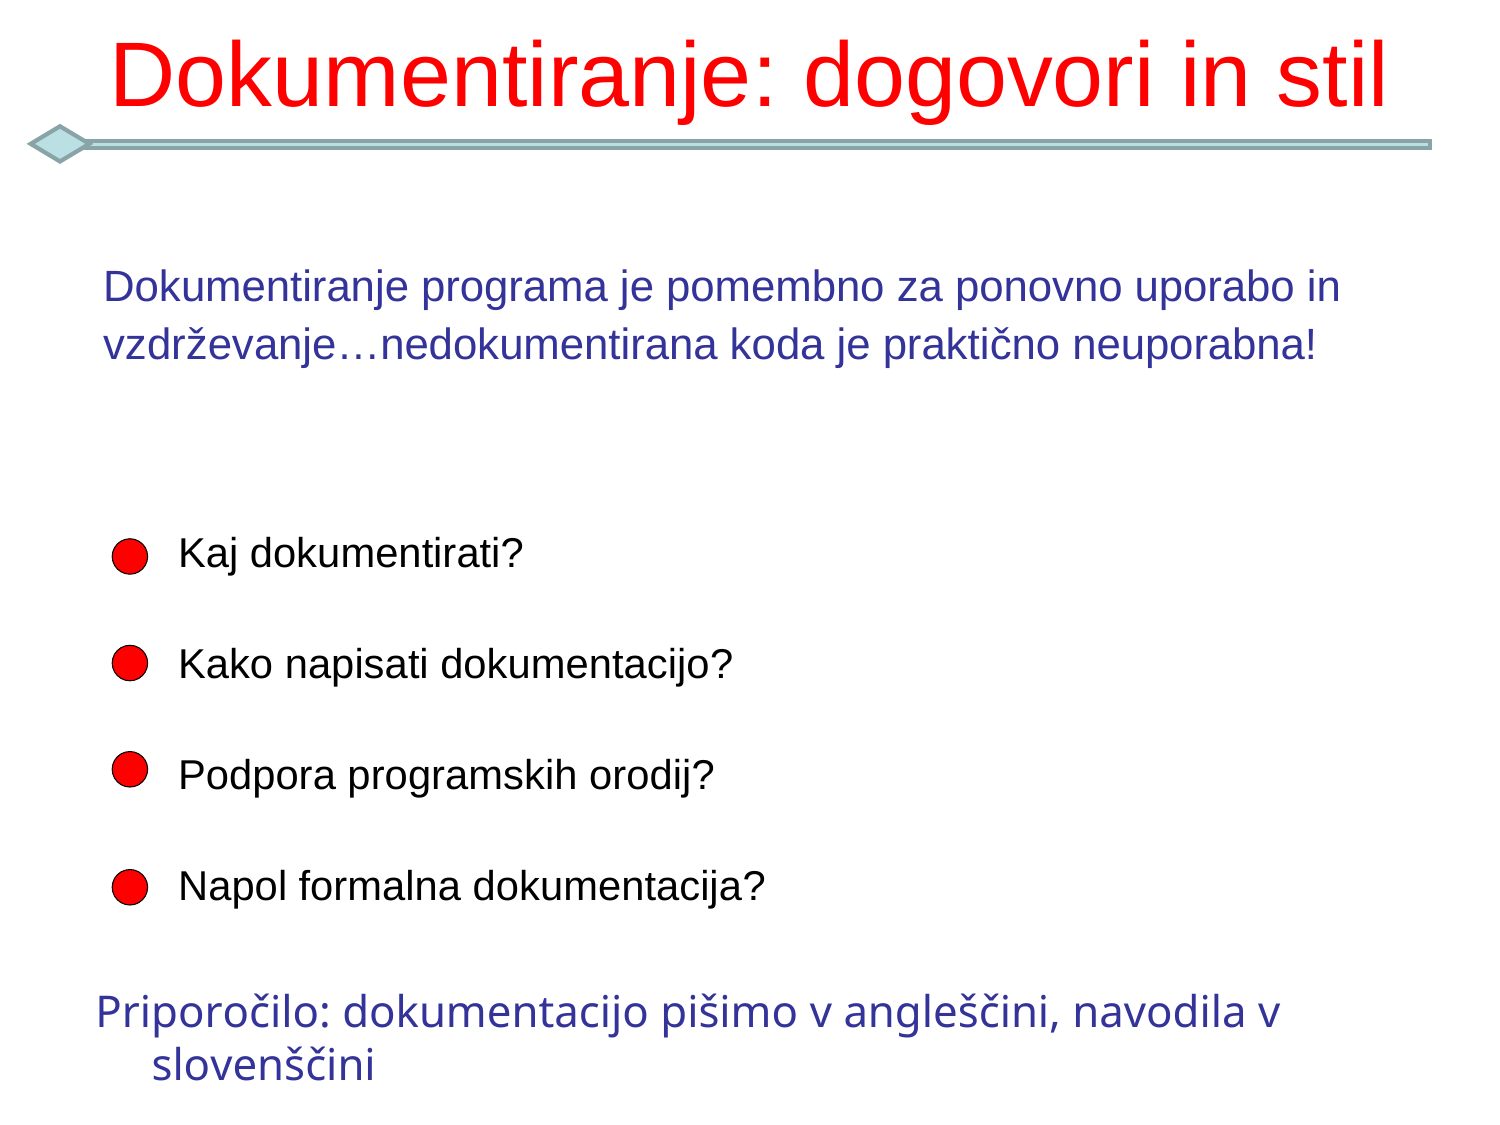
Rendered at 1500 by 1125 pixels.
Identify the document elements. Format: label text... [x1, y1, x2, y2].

text_box [112, 869, 148, 906]
text_box [112, 645, 148, 681]
text_box [112, 538, 148, 575]
text_box [112, 751, 148, 788]
title Dokumentiranje: dogovori in stil [75, 0, 1426, 141]
list Dokumentiranje programa je pomembno za ponovno uporabo in vzdrževanje…nedokumentirana koda je praktično neuporabna! Kaj dokumentirati? Kako napisati dokumentacijo? Podpora programskih orodij? Napol formalna dokumentacija? [88, 255, 1413, 973]
text_box Priporočilo: dokumentacijo pišimo v angleščini, navodila v slovenščini [5, 976, 1500, 1097]
